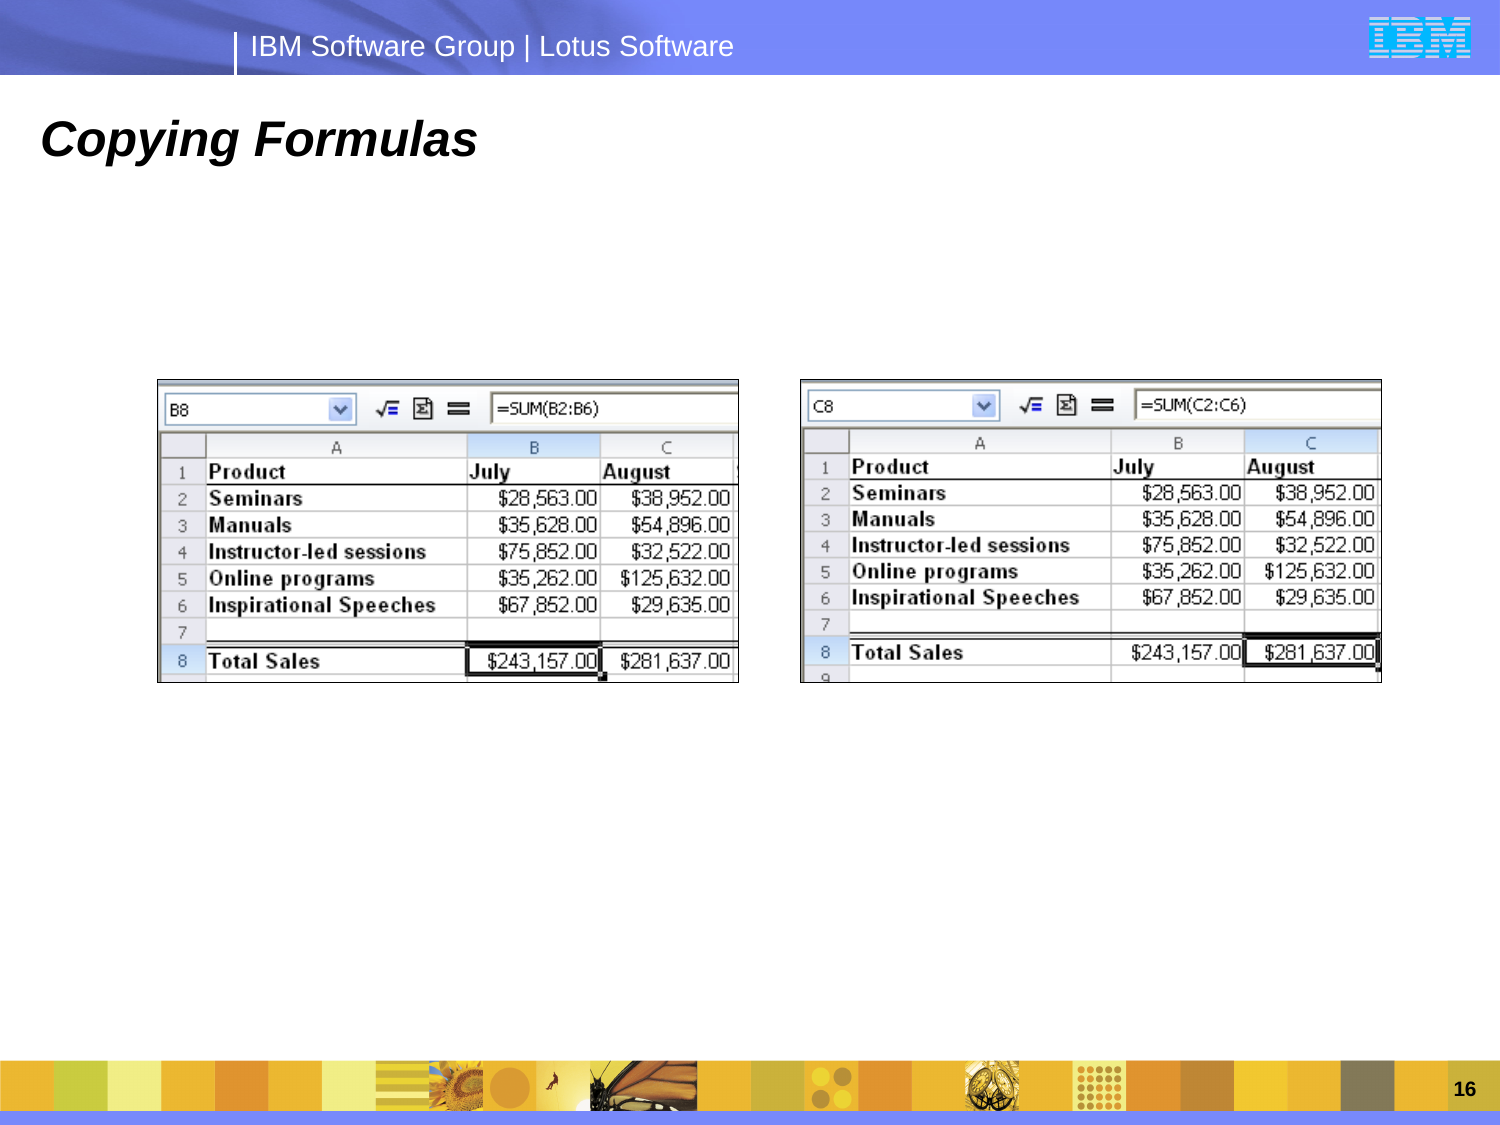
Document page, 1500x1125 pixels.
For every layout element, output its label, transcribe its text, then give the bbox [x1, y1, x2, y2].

picture [0, 1060, 1500, 1111]
title Copying Formulas [25, 106, 1378, 189]
picture [157, 379, 739, 683]
picture [0, 0, 1500, 75]
picture [800, 379, 1382, 683]
